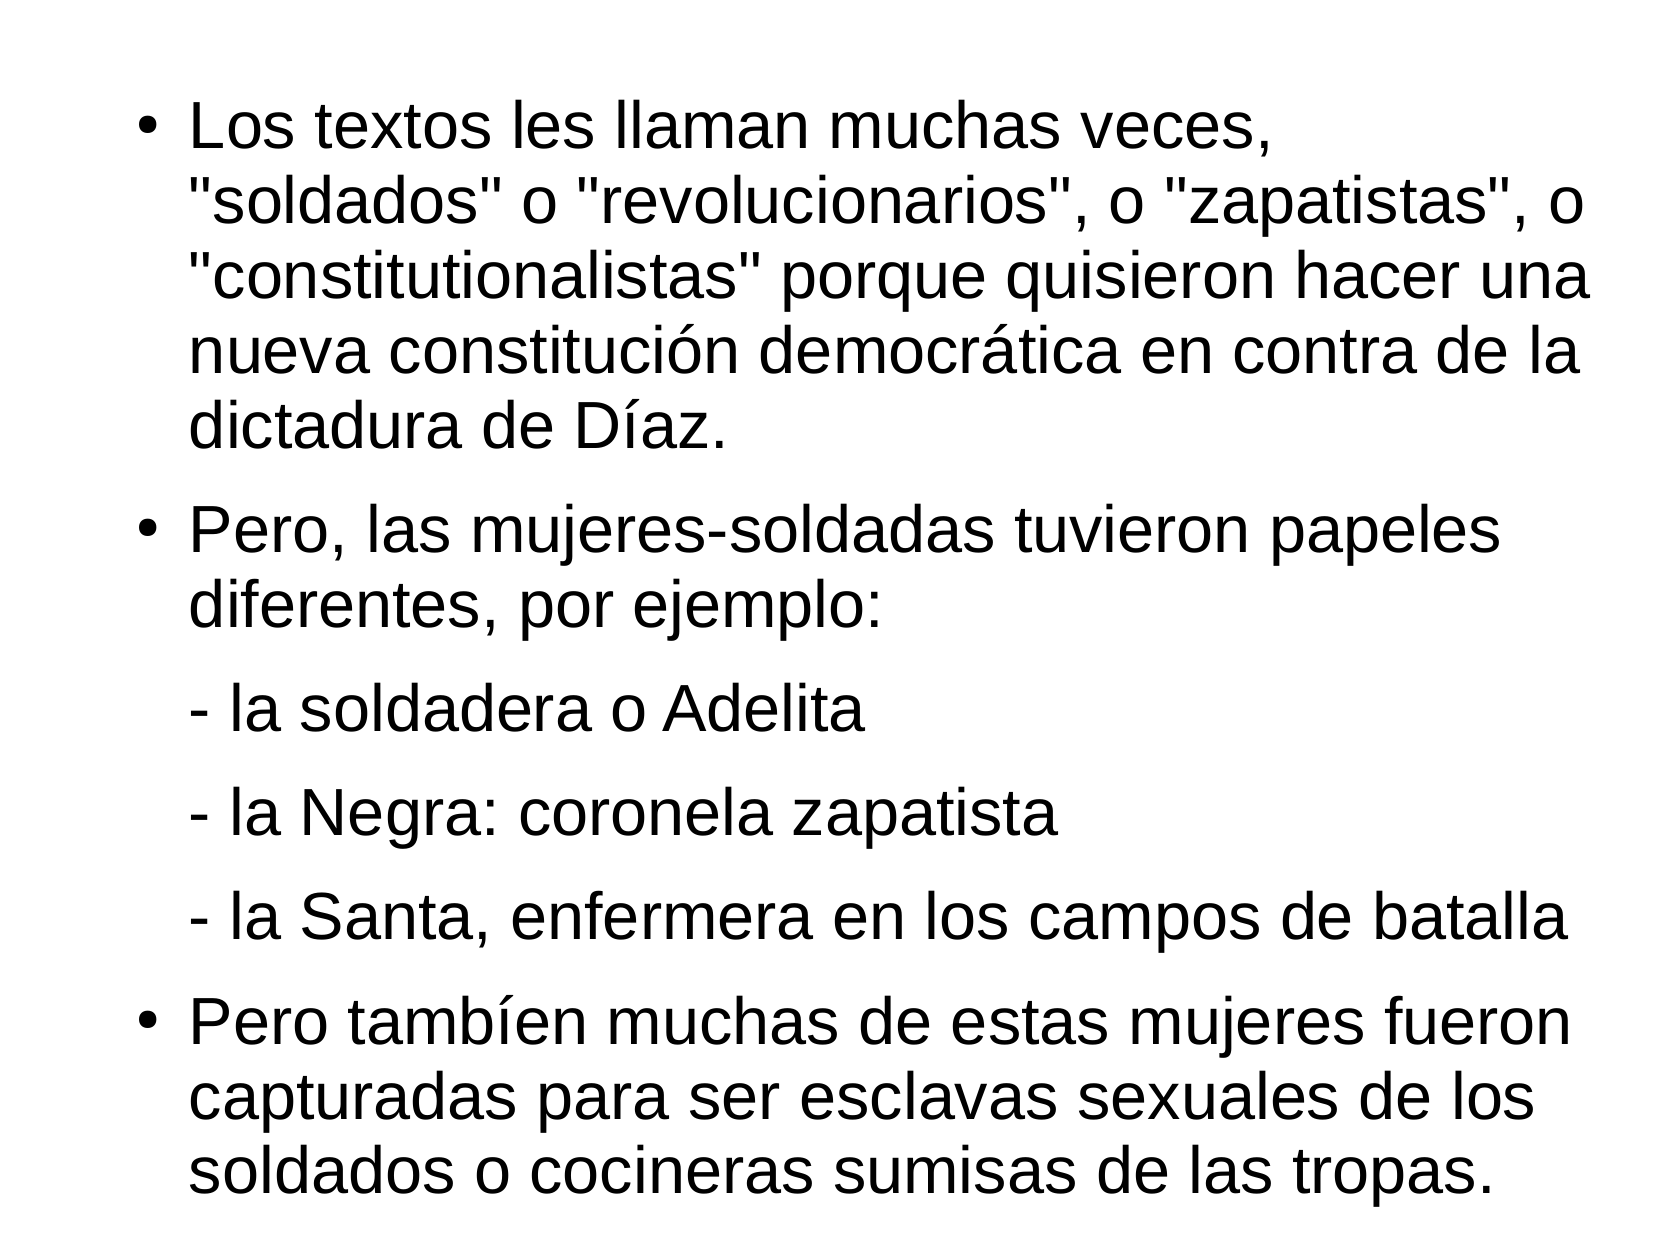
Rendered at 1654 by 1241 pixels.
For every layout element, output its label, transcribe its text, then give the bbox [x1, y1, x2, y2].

list Los textos les llaman muchas veces, "soldados" o "revolucionarios", o "zapatistas", o "constitutionalistas" porque quisieron hacer una nueva constitución democrática en contra de la dictadura de Díaz. Pero, las mujeres-soldadas tuvieron papeles diferentes, por ejemplo: - la soldadera o Adelita - la Negra: coronela zapatista - la Santa, enfermera en los campos de batalla Pero tambíen muchas de estas mujeres fueron capturadas para ser esclavas sexuales de los soldados o cocineras sumisas de las tropas. [118, 88, 1607, 1241]
